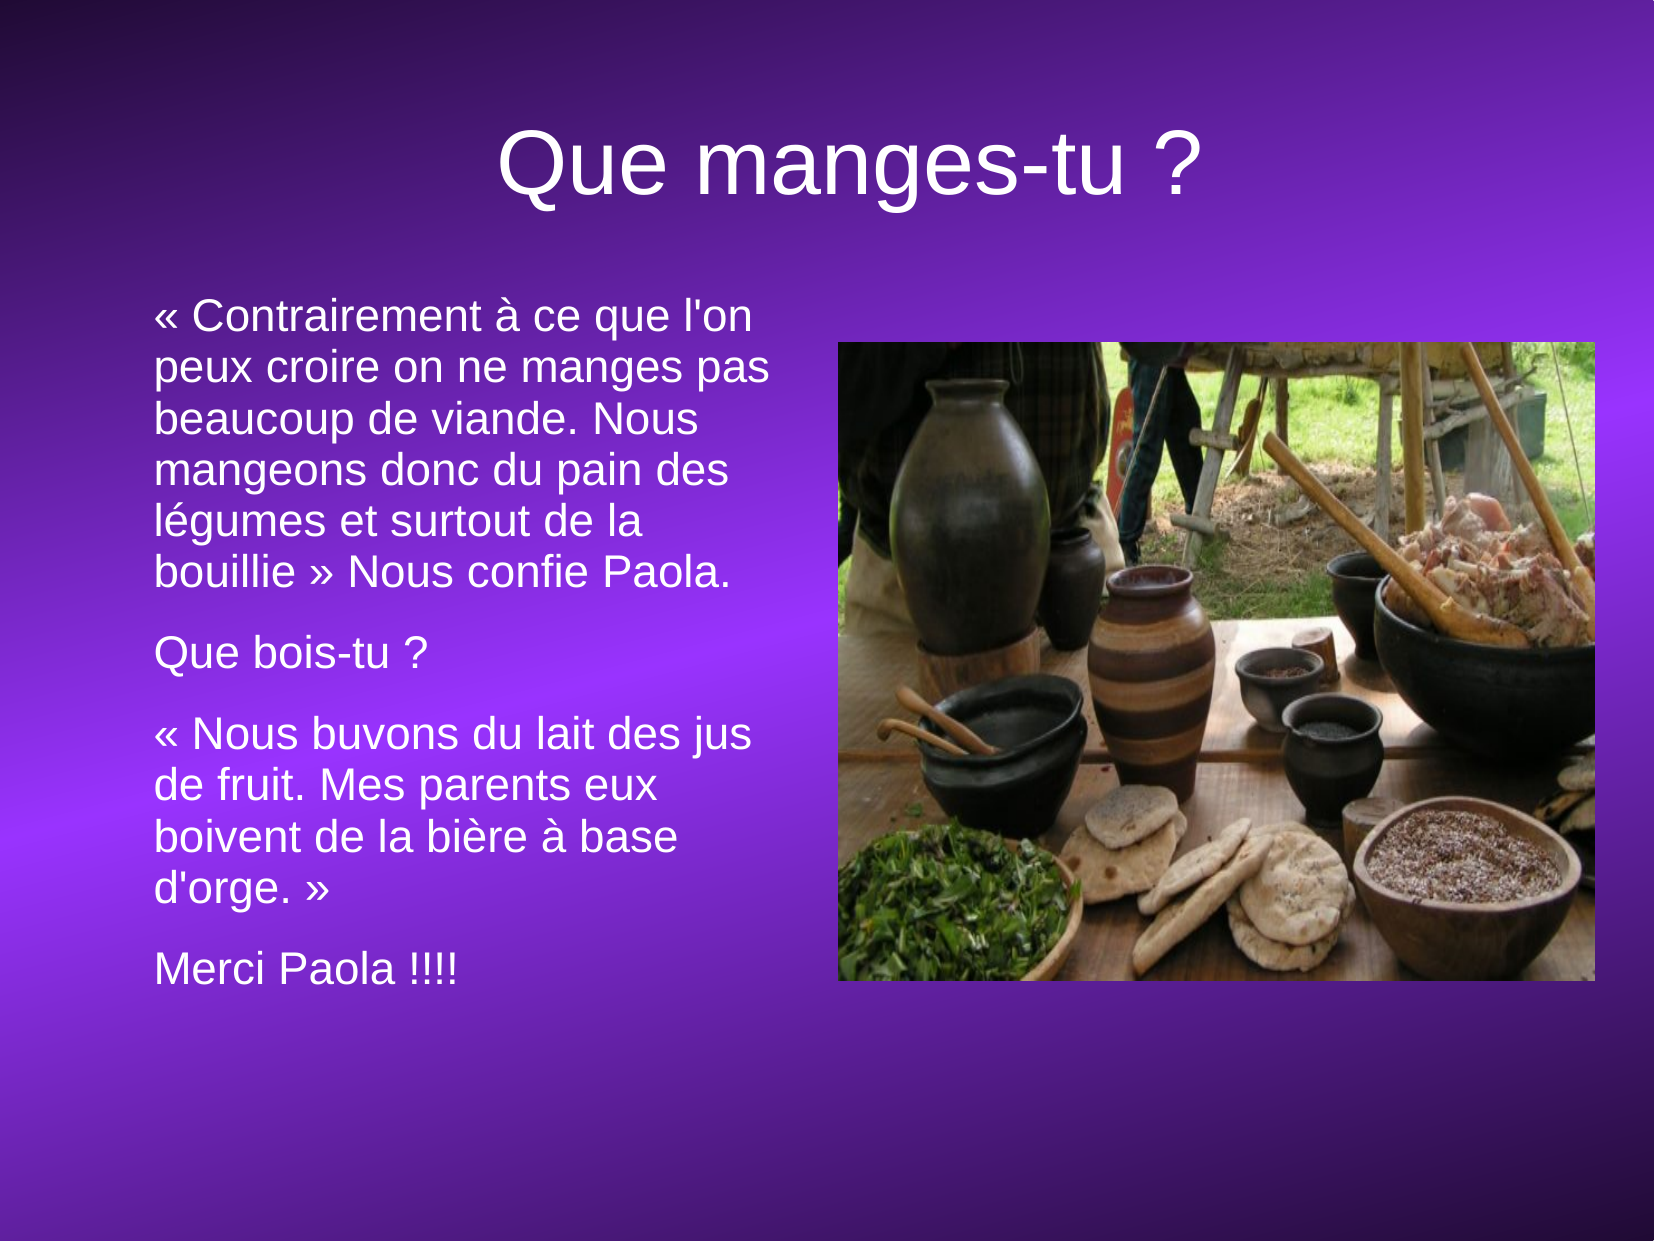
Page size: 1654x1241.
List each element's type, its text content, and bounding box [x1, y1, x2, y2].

title Que manges-tu ? [106, 59, 1595, 267]
list « Contrairement à ce que l'on peux croire on ne manges pas beaucoup de viande. Nous mangeons donc du pain des légumes et surtout de la bouillie » Nous confie Paola. Que bois-tu ? « Nous buvons du lait des jus de fruit. Mes parents eux boivent de la bière à base d'orge. » Merci Paola !!!! [82, 290, 809, 1010]
picture [838, 342, 1595, 981]
